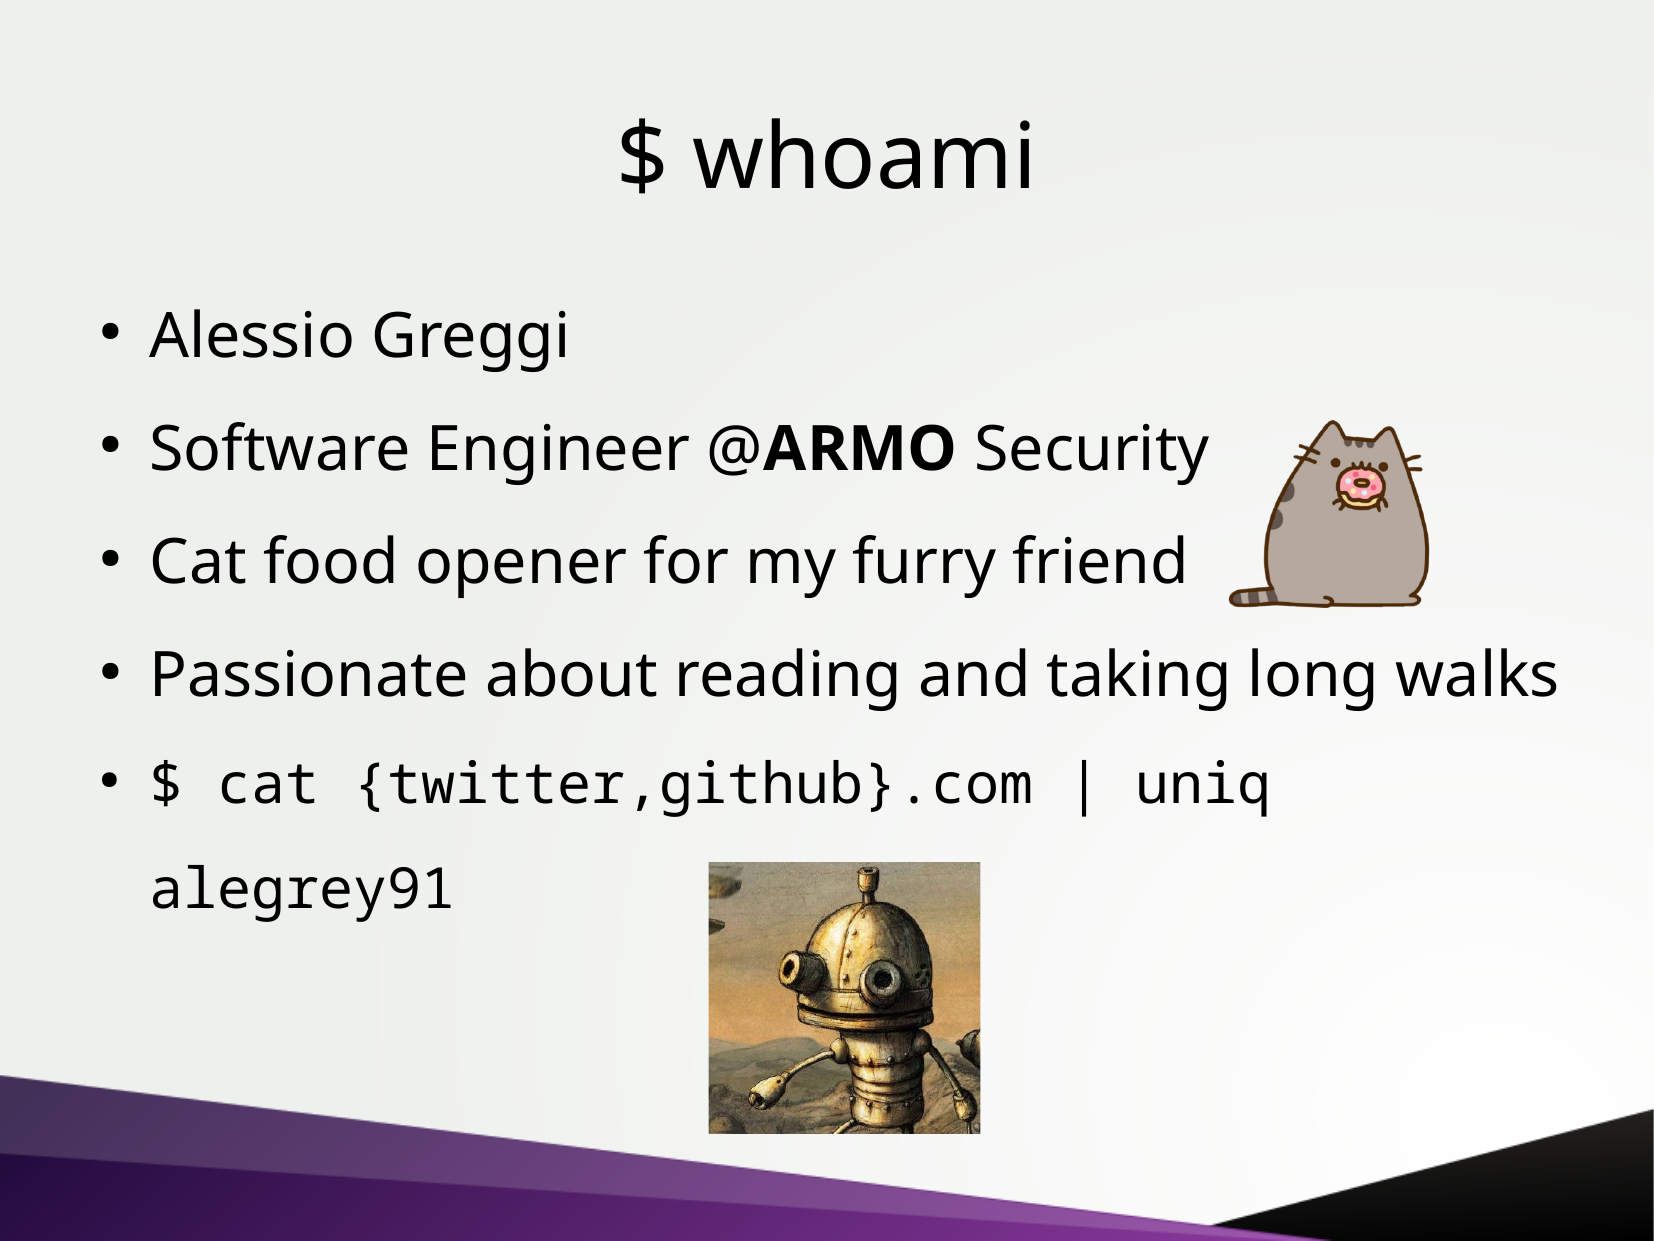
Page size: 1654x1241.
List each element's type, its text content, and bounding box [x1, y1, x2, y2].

title $ whoami [82, 49, 1571, 257]
list Alessio Greggi Software Engineer @ARMO Security Cat food opener for my furry friend Passionate about reading and taking long walks $ cat {twitter,github}.com | uniq alegrey91 [82, 290, 1571, 1010]
picture [0, 0, 1654, 1241]
text_box [709, 862, 980, 1134]
